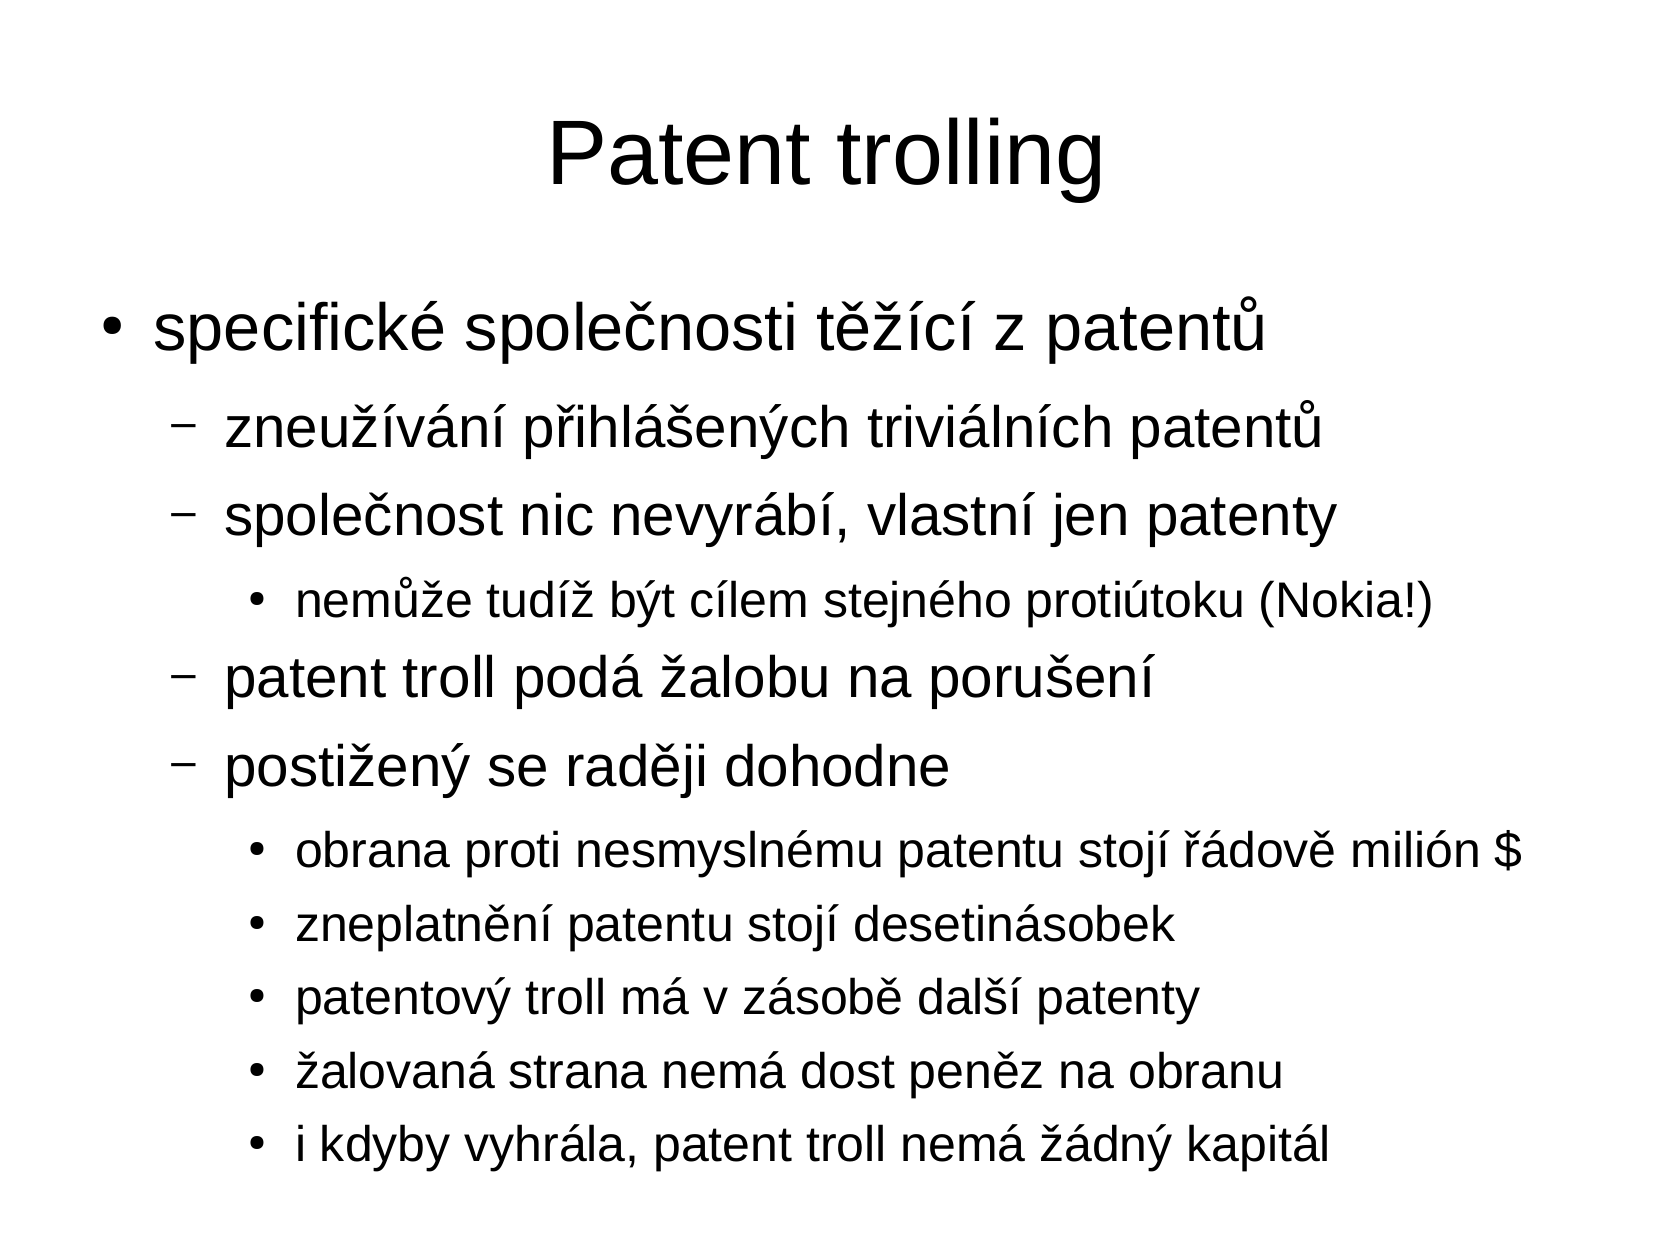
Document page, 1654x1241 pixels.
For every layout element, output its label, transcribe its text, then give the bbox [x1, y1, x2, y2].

list specifické společnosti těžící z patentů zneužívání přihlášených triviálních patentů společnost nic nevyrábí, vlastní jen patenty nemůže tudíž být cílem stejného protiútoku (Nokia!) patent troll podá žalobu na porušení postižený se raději dohodne obrana proti nesmyslnému patentu stojí řádově milión $ zneplatnění patentu stojí desetinásobek patentový troll má v zásobě další patenty žalovaná strana nemá dost peněz na obranu i kdyby vyhrála, patent troll nemá žádný kapitál [82, 290, 1538, 1010]
title Patent trolling [82, 49, 1571, 257]
